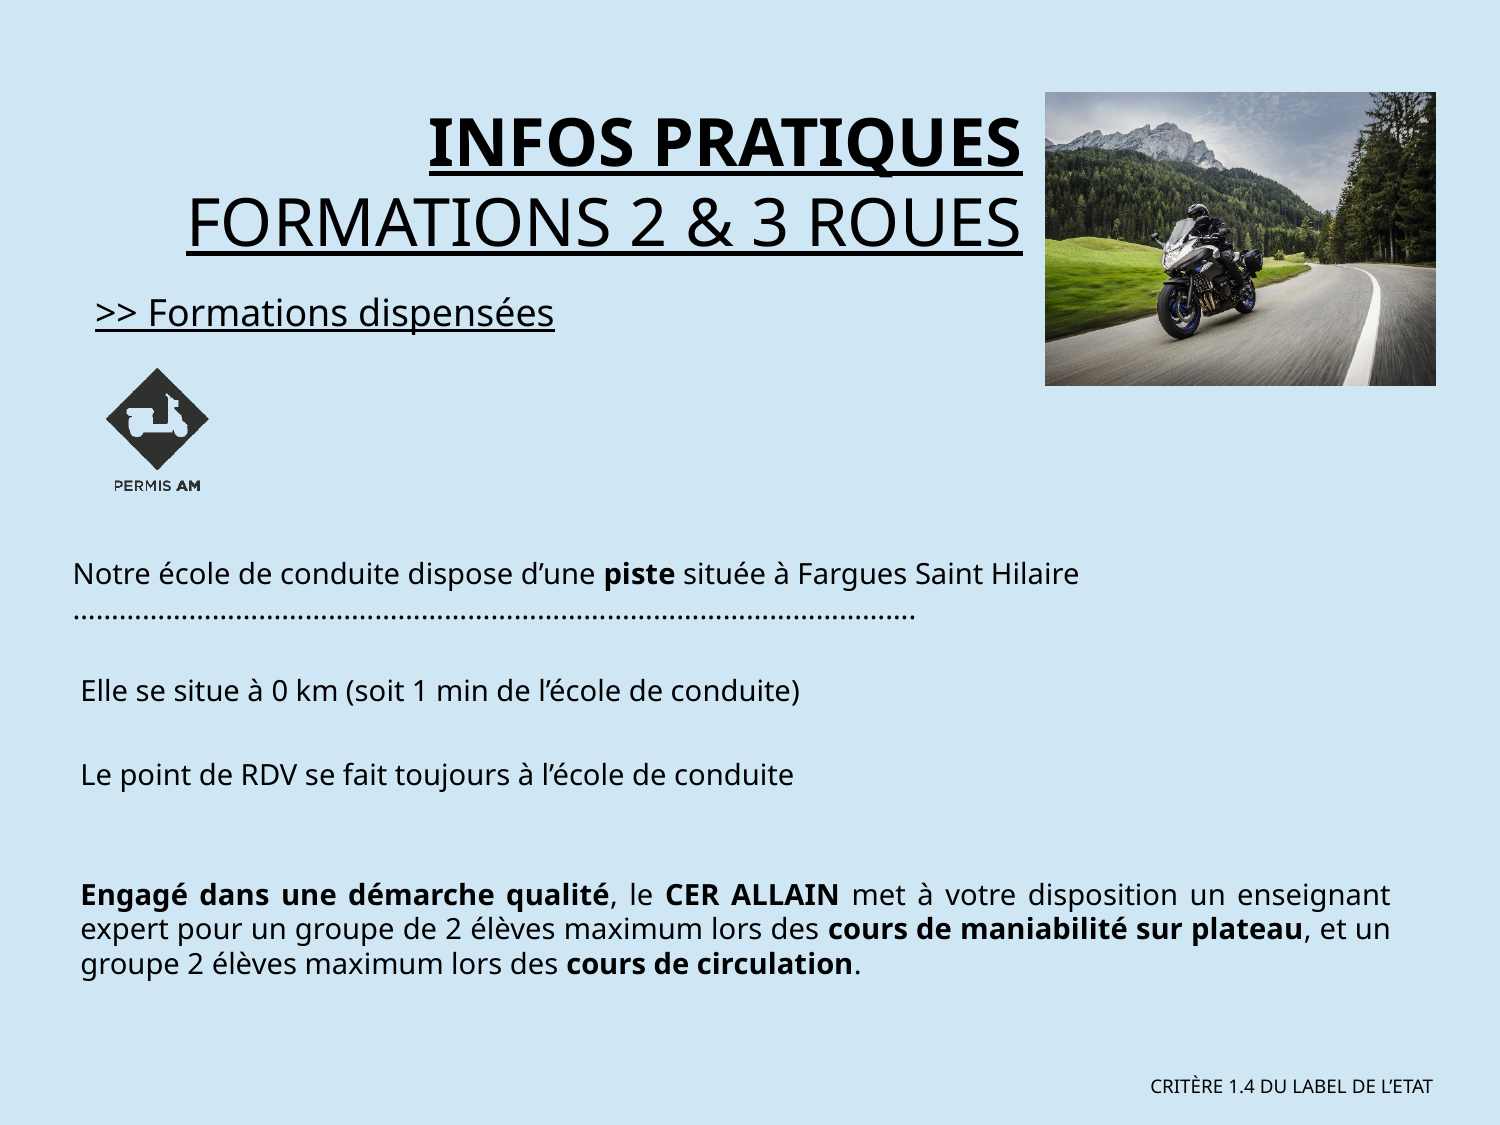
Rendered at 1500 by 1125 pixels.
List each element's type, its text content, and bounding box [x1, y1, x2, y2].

text_box >> Formations dispensées [80, 281, 712, 342]
text_box Engagé dans une démarche qualité, le CER ALLAIN met à votre disposition un enseignant expert pour un groupe de 2 élèves maximum lors des cours de maniabilité sur plateau, et un groupe 2 élèves maximum lors des cours de circulation. [65, 868, 1406, 989]
picture [1045, 92, 1436, 386]
picture [98, 367, 216, 492]
text_box Notre école de conduite dispose d’une piste située à Fargues Saint Hilaire ………………………………………………………………………………………………. [57, 548, 1355, 633]
text_box INFOS PRATIQUES FORMATIONS 2 & 3 ROUES [0, 92, 1038, 268]
text_box Le point de RDV se fait toujours à l’école de conduite [65, 748, 1212, 834]
text_box Elle se situe à 0 km (soit 1 min de l’école de conduite) [65, 664, 1212, 715]
text_box CRITÈRE 1.4 DU LABEL DE L’ETAT [1135, 1067, 1483, 1106]
